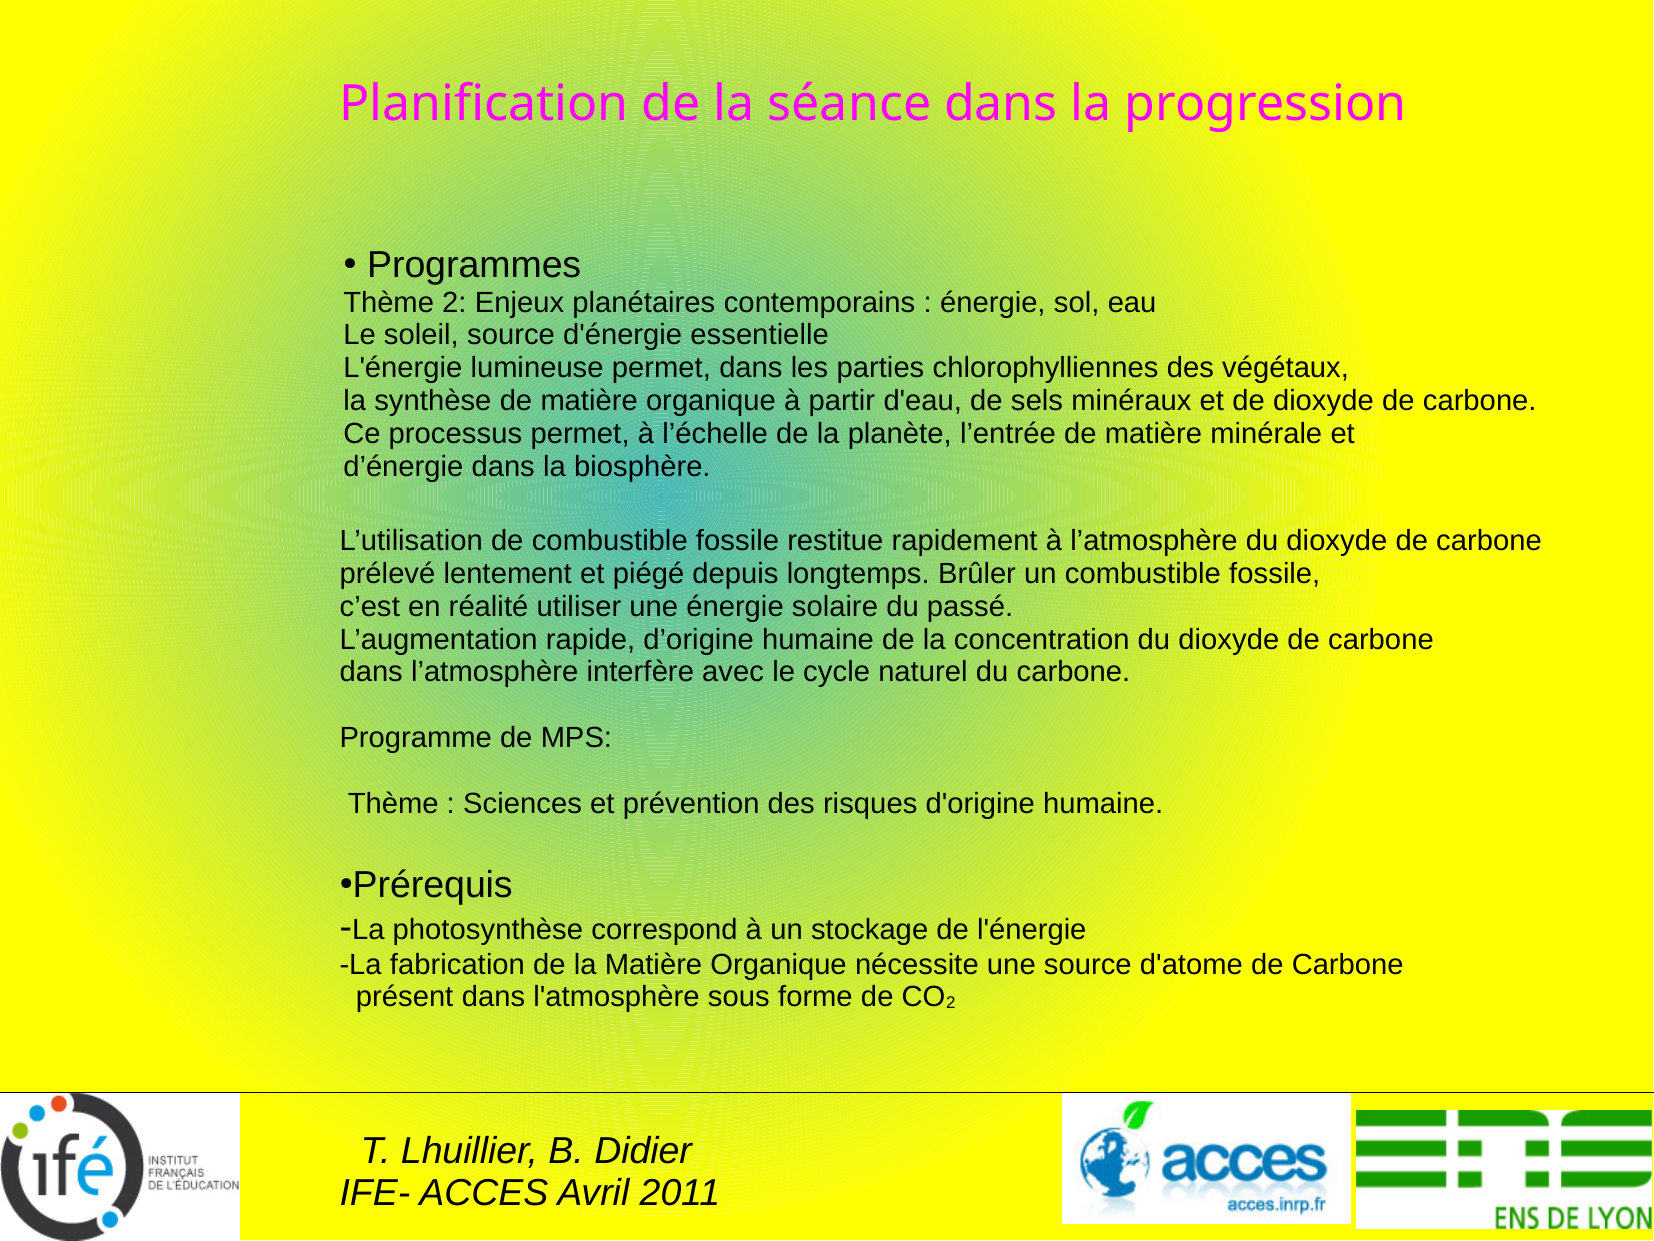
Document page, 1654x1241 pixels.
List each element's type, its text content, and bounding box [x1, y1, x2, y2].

text_box Planification de la séance dans la progression [324, 59, 1398, 144]
text_box Prérequis -La photosynthèse correspond à un stockage de l'énergie -La fabrication de la Matière Organique nécessite une source d'atome de Carbone présent dans l'atmosphère sous forme de CO2 [324, 856, 1429, 1031]
text_box L’utilisation de combustible fossile restitue rapidement à l’atmosphère du dioxyde de carbone prélevé lentement et piégé depuis longtemps. Brûler un combustible fossile, c’est en réalité utiliser une énergie solaire du passé. L’augmentation rapide, d’origine humaine de la concentration du dioxyde de carbone dans l’atmosphère interfère avec le cycle naturel du carbone. Programme de MPS: Thème : Sciences et prévention des risques d'origine humaine. [324, 516, 1654, 827]
text_box Programmes Thème 2: Enjeux planétaires contemporains : énergie, sol, eau Le soleil, source d'énergie essentielle L'énergie lumineuse permet, dans les parties chlorophylliennes des végétaux, la synthèse de matière organique à partir d'eau, de sels minéraux et de dioxyde de carbone. Ce processus permet, à l’échelle de la planète, l’entrée de matière minérale et d’énergie dans la biosphère. [328, 236, 1552, 490]
picture [1062, 1093, 1351, 1224]
picture [1356, 1110, 1652, 1229]
text_box T. Lhuillier, B. Didier IFE- ACCES Avril 2011 [324, 1122, 886, 1221]
picture [0, 1093, 240, 1241]
